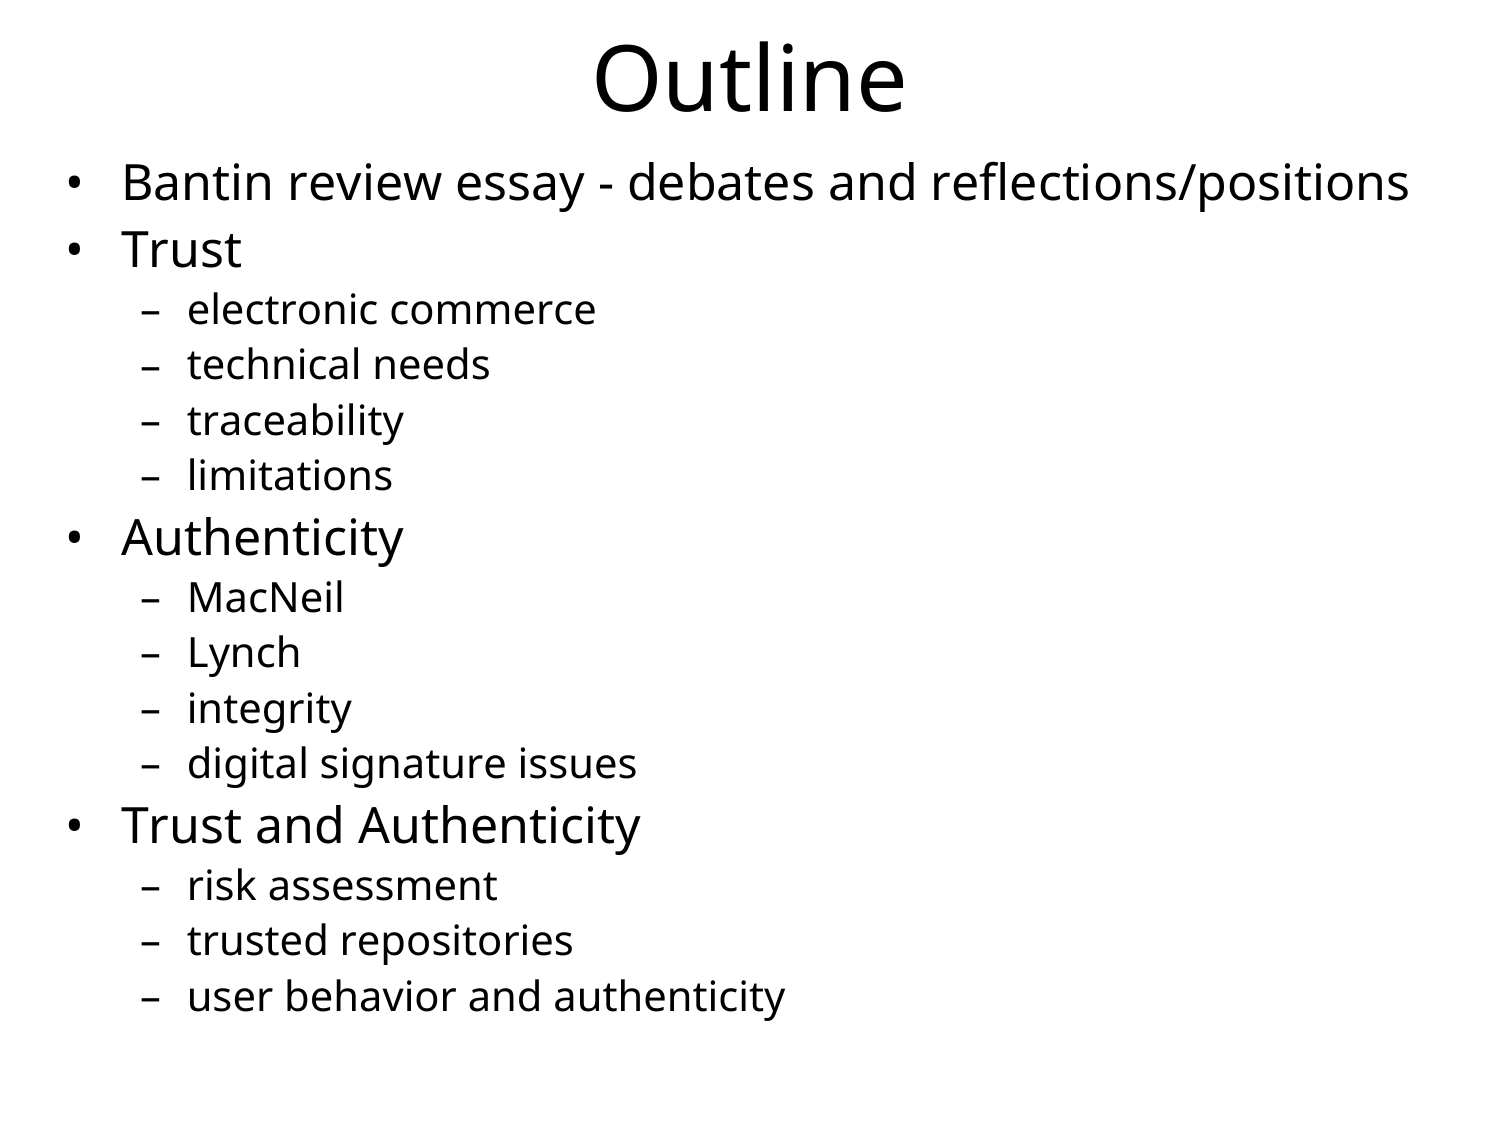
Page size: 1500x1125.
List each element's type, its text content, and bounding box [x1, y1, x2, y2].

list Bantin review essay - debates and reflections/positions Trust electronic commerce technical needs traceability limitations Authenticity MacNeil Lynch integrity digital signature issues Trust and Authenticity risk assessment trusted repositories user behavior and authenticity [49, 149, 1438, 1125]
title Outline [112, 0, 1388, 149]
